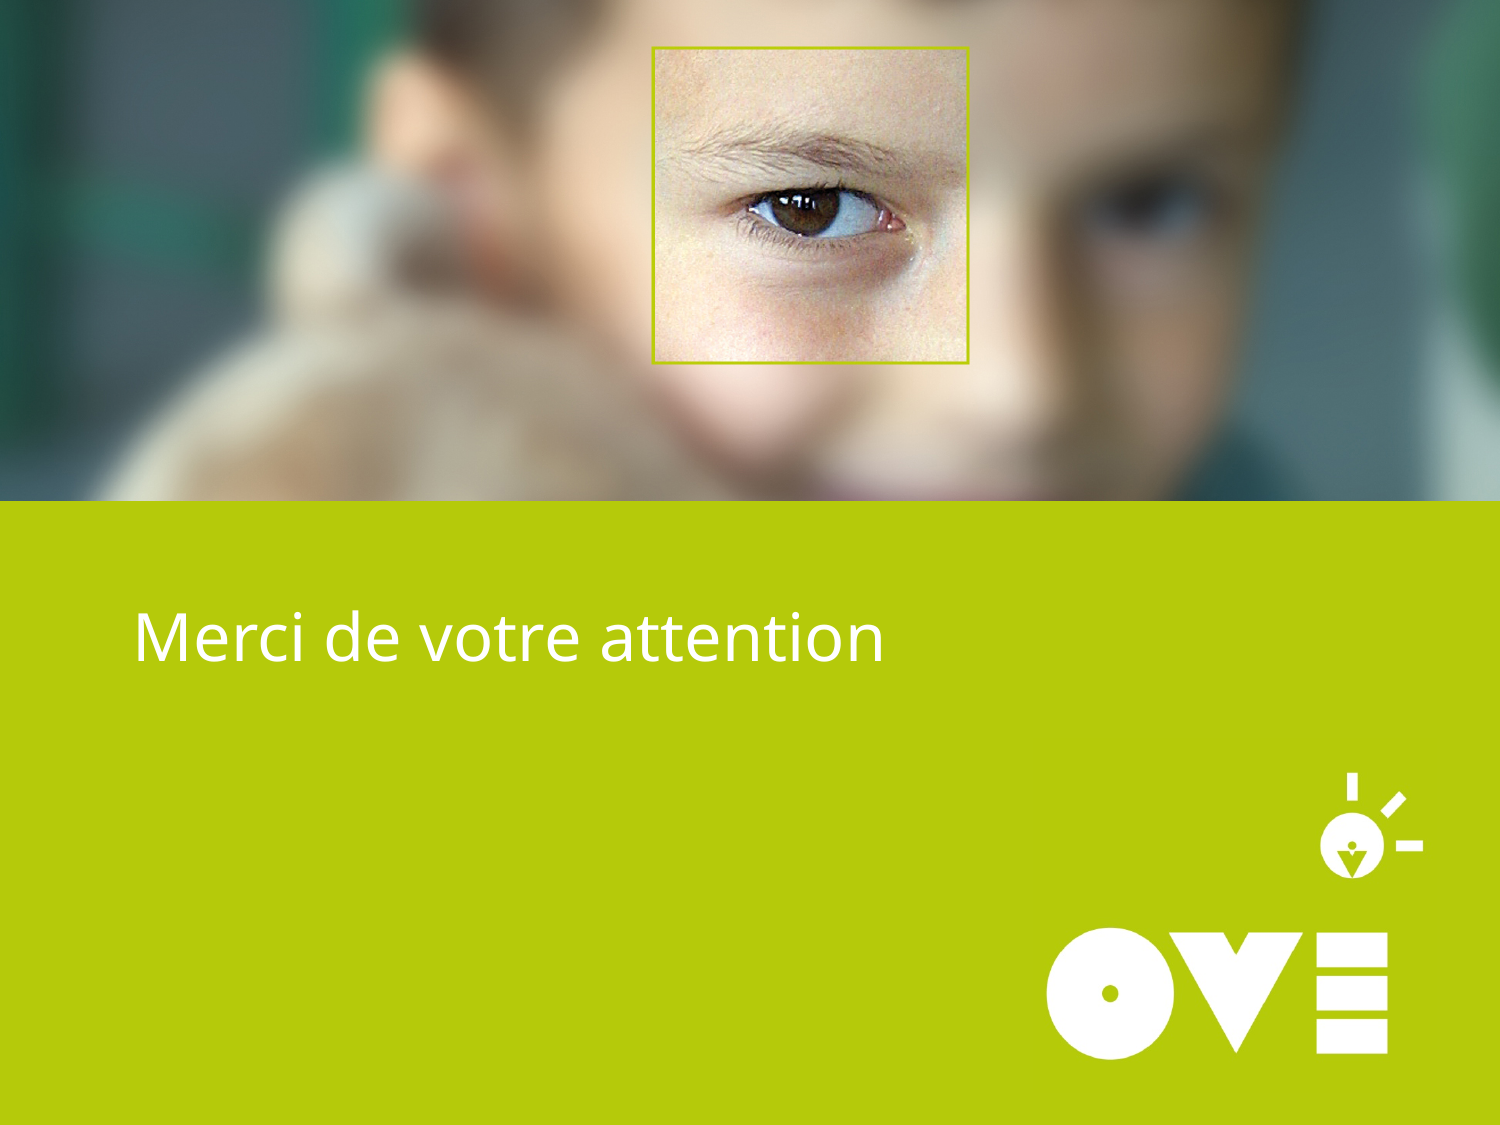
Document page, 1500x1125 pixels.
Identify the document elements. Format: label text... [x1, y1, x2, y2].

title Merci de votre attention [117, 560, 1388, 709]
